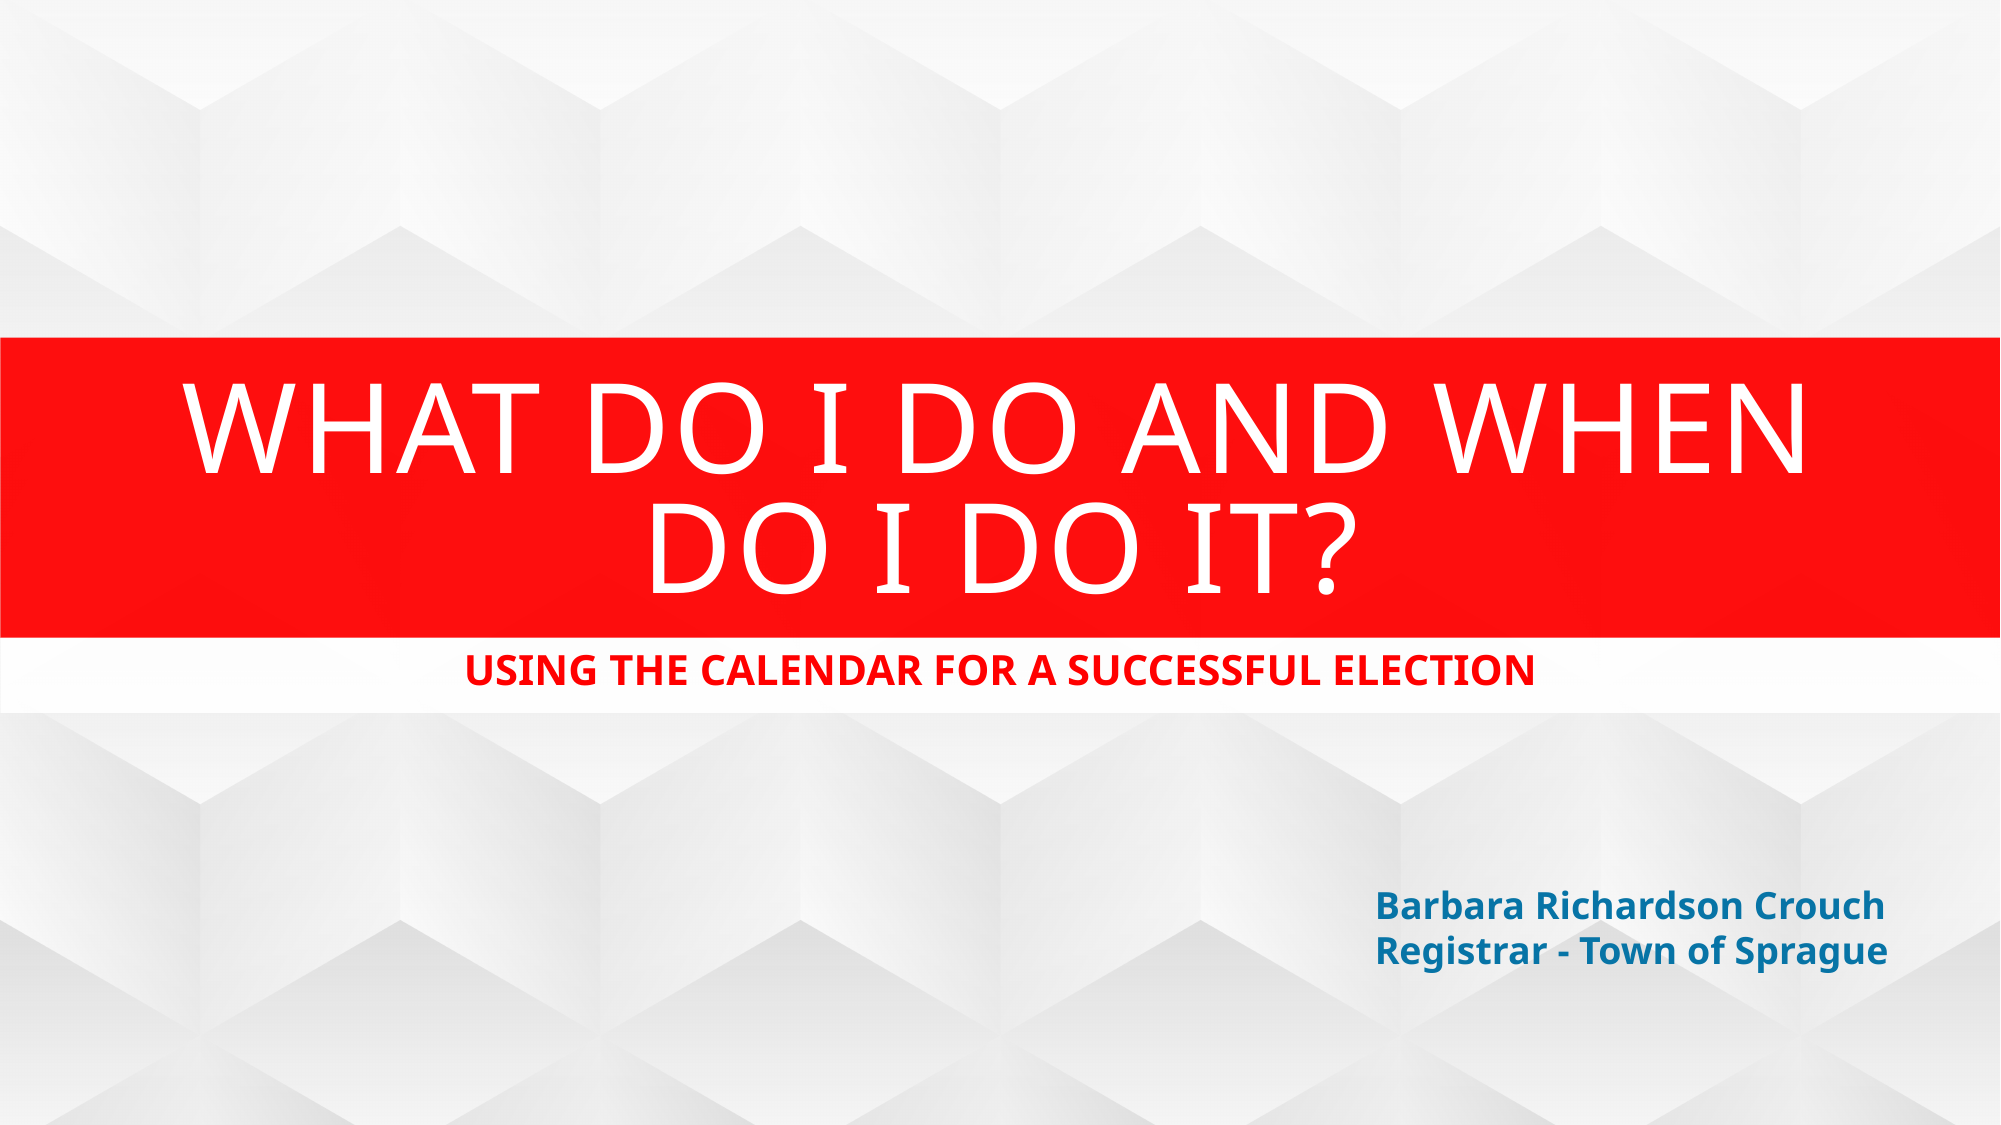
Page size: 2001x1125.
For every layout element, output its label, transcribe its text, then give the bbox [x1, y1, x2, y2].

picture [0, 0, 2000, 338]
text_box Barbara Richardson Crouch Registrar - Town of Sprague [1359, 874, 1916, 1026]
title WHAT DO I DO AND WHEN DO I DO IT? [60, 355, 1942, 638]
subtitle USING THE CALENDAR FOR A SUCCESSFUL ELECTION [56, 641, 1944, 717]
picture [0, 713, 2000, 1125]
text_box [0, 338, 2000, 713]
